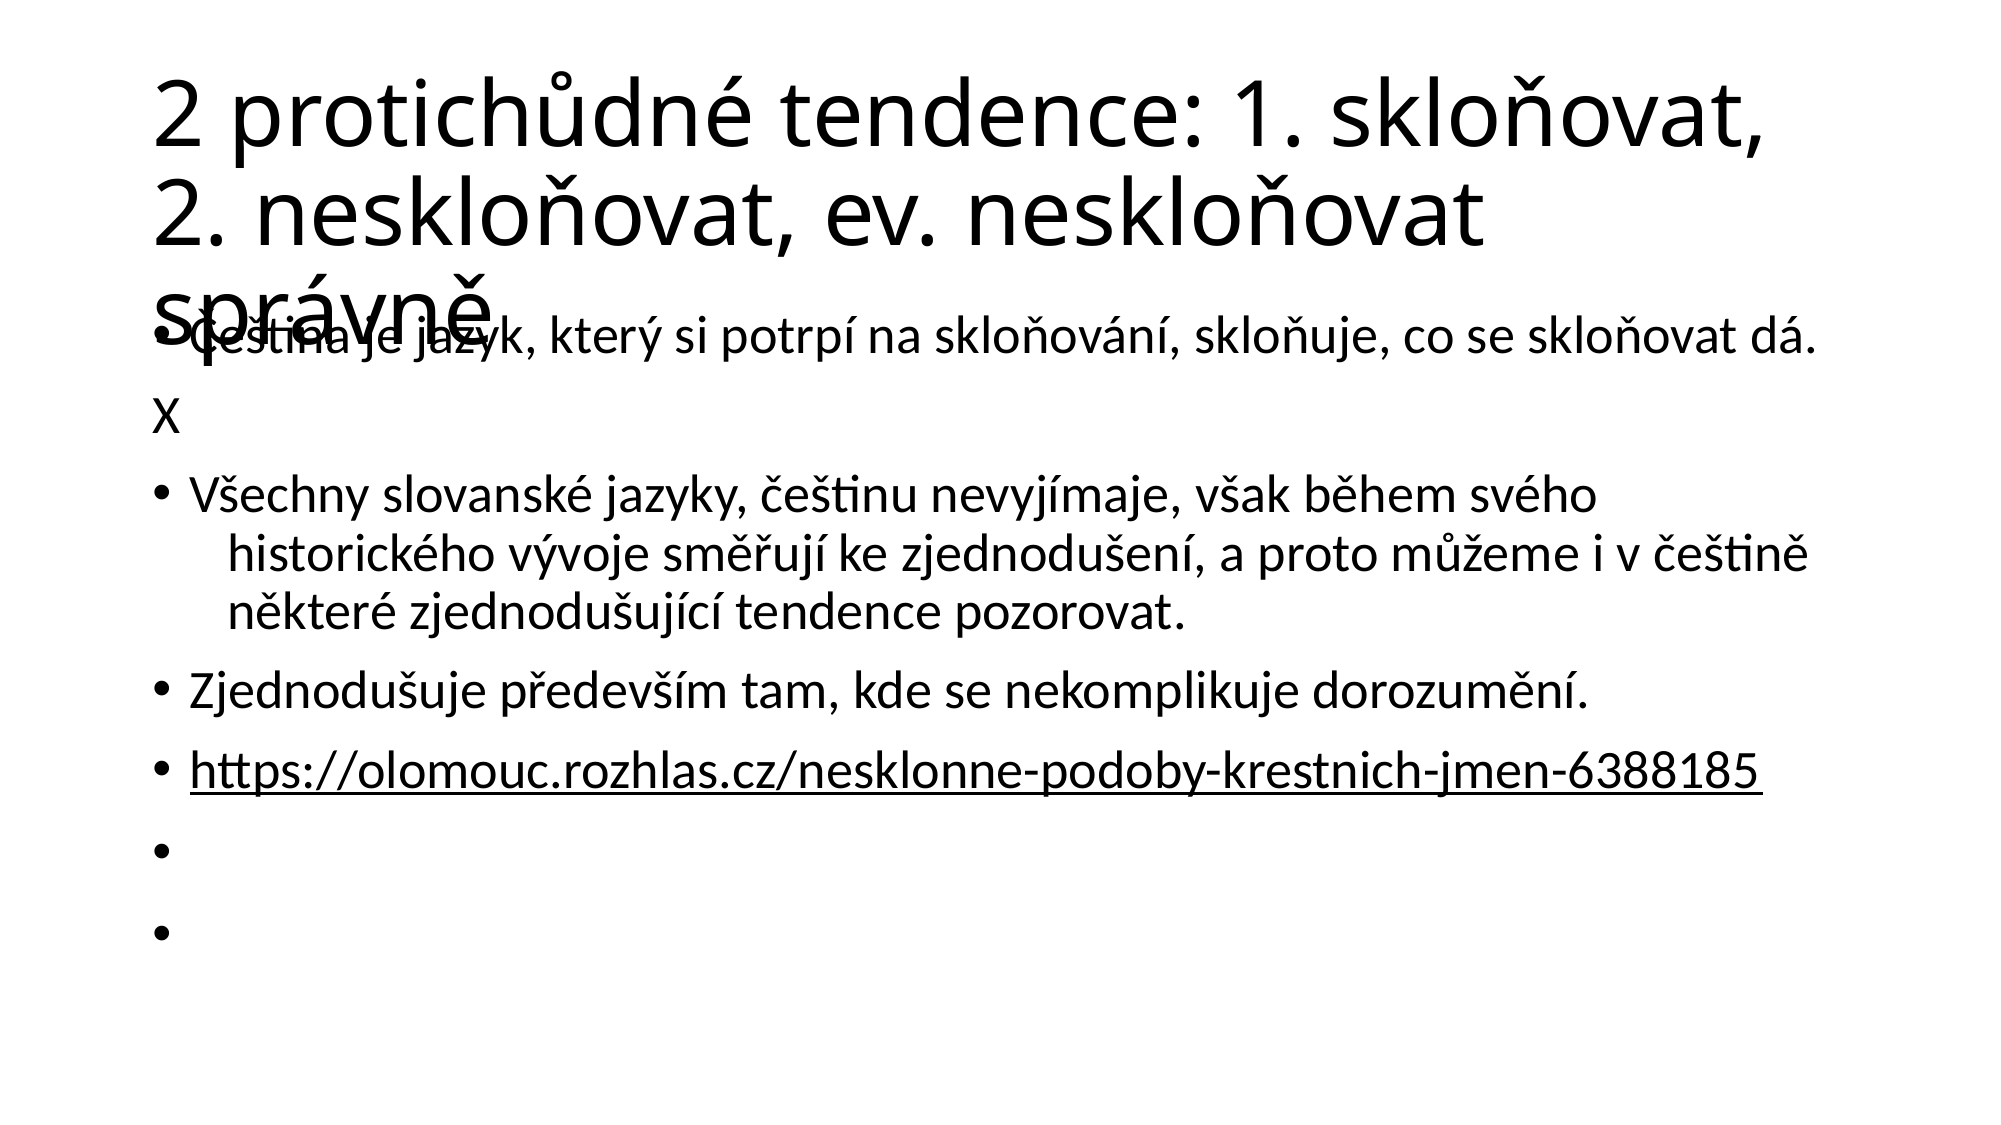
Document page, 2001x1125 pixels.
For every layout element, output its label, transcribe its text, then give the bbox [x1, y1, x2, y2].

list Čeština je jazyk, který si potrpí na skloňování, skloňuje, co se skloňovat dá. X Všechny slovanské jazyky, češtinu nevyjímaje, však během svého historického vývoje směřují ke zjednodušení, a proto můžeme i v češtině některé zjednodušující tendence pozorovat. Zjednodušuje především tam, kde se nekomplikuje dorozumění. https://olomouc.rozhlas.cz/nesklonne-podoby-krestnich-jmen-6388185 [137, 299, 1863, 1014]
title 2 protichůdné tendence: 1. skloňovat, 2. neskloňovat, ev. neskloňovat správně [137, 59, 1863, 278]
